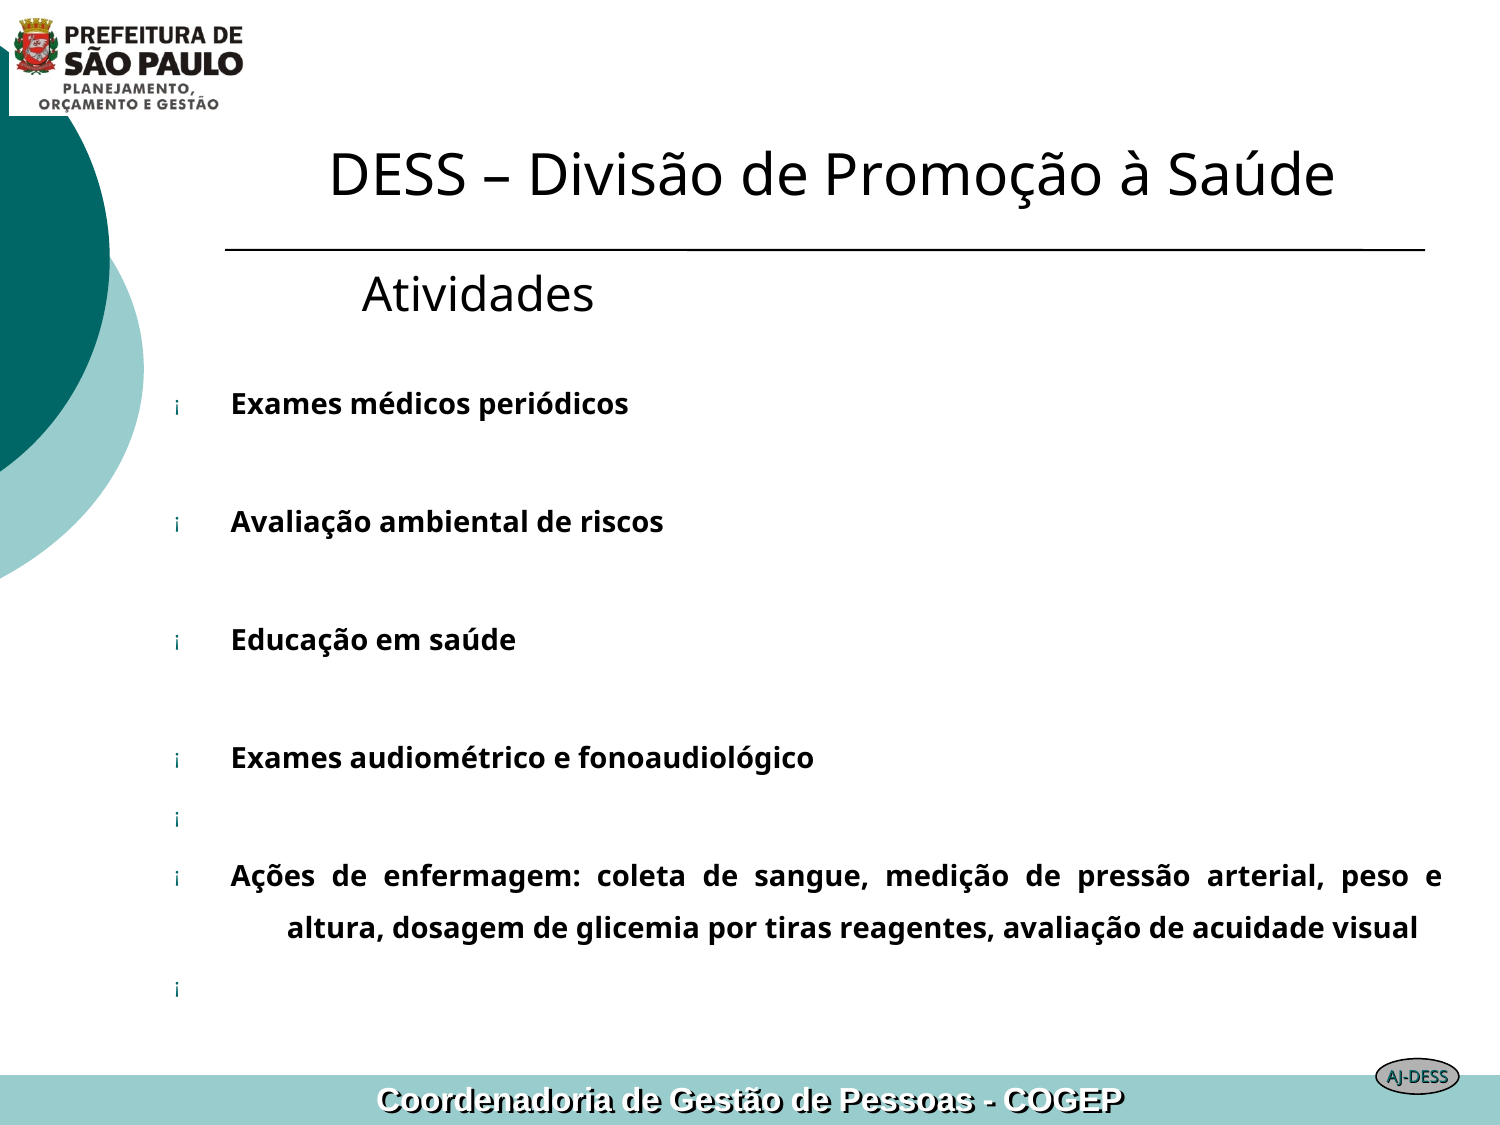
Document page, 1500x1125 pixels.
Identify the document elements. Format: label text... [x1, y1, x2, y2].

title DESS – Divisão de Promoção à Saúde [313, 101, 1414, 214]
list Atividades Exames médicos periódicos Avaliação ambiental de riscos Educação em saúde Exames audiométrico e fonoaudiológico Ações de enfermagem: coleta de sangue, medição de pressão arterial, peso e altura, dosagem de glicemia por tiras reagentes, avaliação de acuidade visual [159, 255, 1459, 1012]
text_box AJ-DESS [1376, 1058, 1459, 1095]
